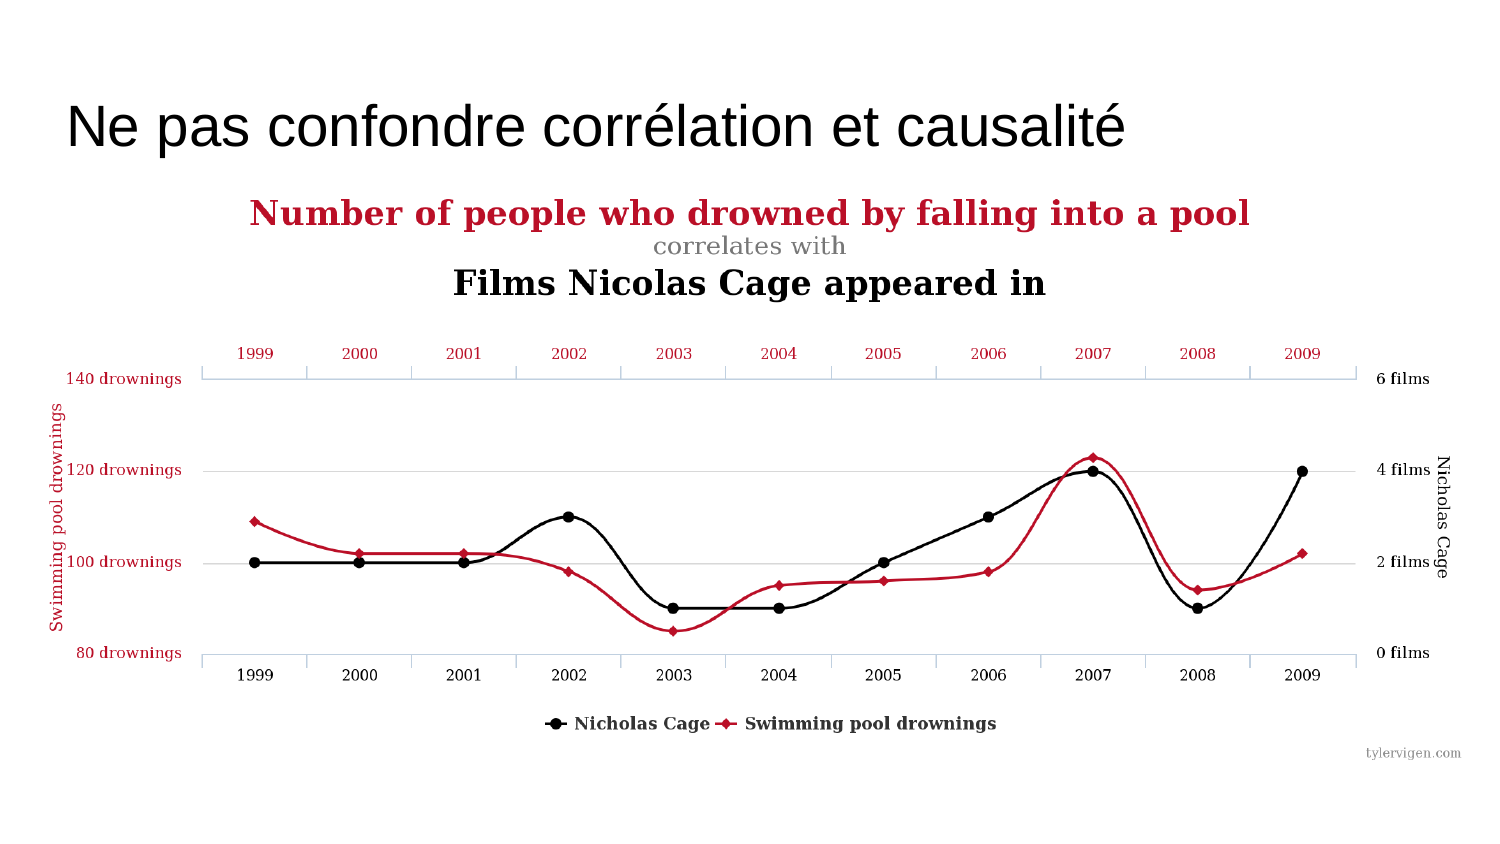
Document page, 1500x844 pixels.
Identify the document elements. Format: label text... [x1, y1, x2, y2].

picture [24, 191, 1475, 764]
title Ne pas confondre corrélation et causalité [51, 72, 1449, 167]
